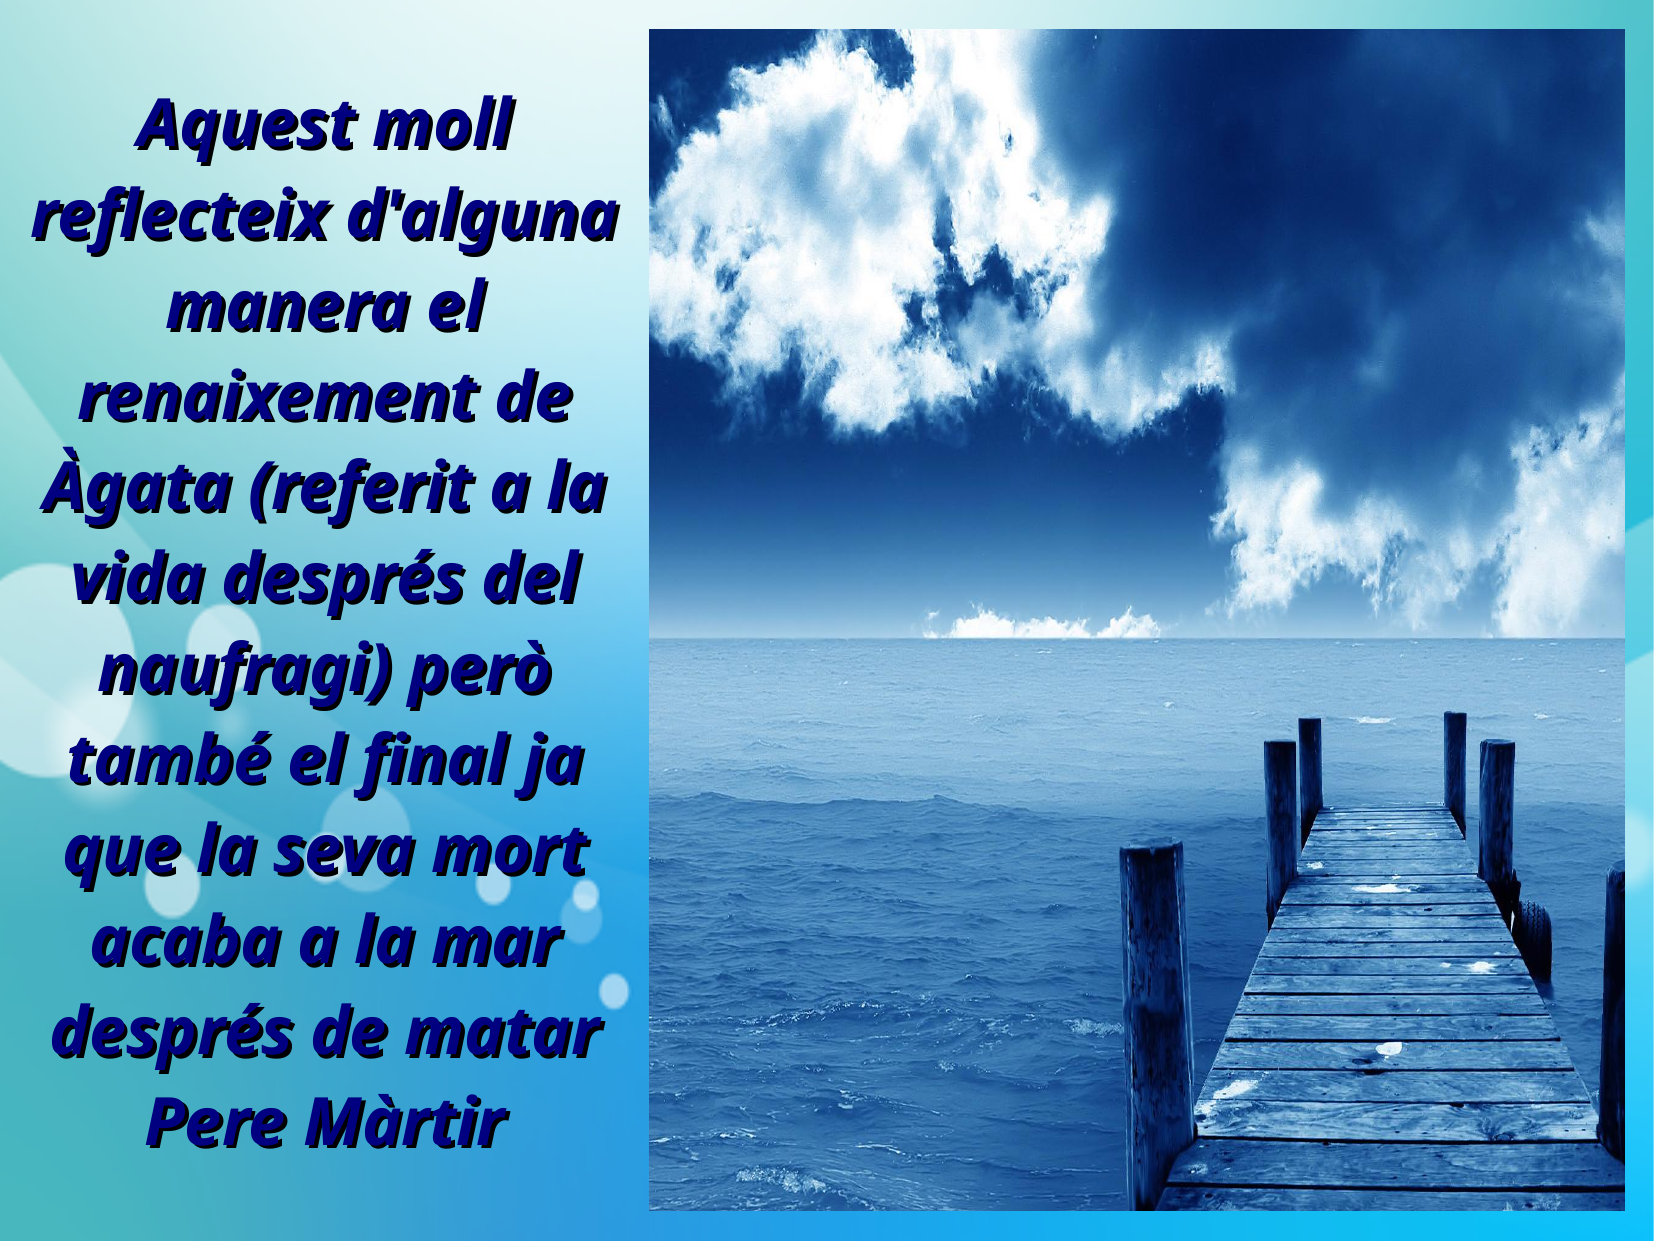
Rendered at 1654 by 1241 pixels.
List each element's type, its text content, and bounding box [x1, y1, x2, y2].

title Aquest moll reflecteix d'alguna manera el renaixement de Àgata (referit a la vida després del naufragi) però també el final ja que la seva mort acaba a la mar després de matar Pere Màrtir [29, 12, 621, 1228]
picture [0, 0, 1654, 1241]
